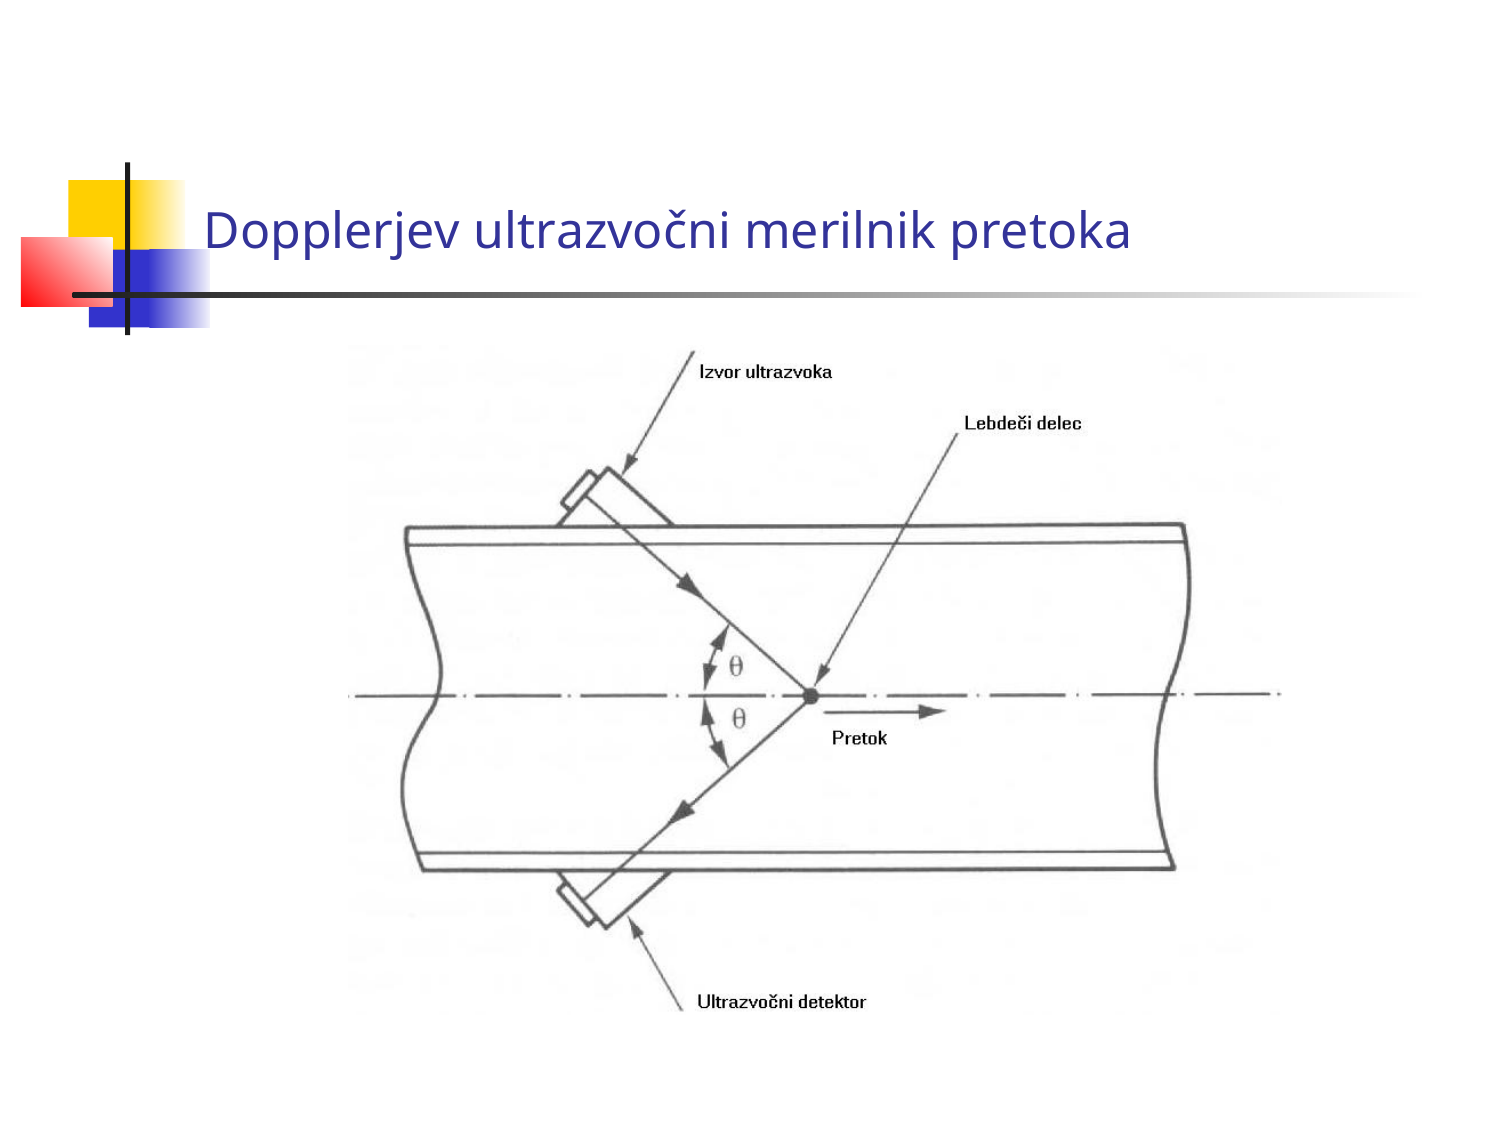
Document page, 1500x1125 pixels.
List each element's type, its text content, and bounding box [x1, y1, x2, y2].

picture [348, 345, 1282, 1015]
title Dopplerjev ultrazvočni merilnik pretoka [188, 35, 1468, 276]
